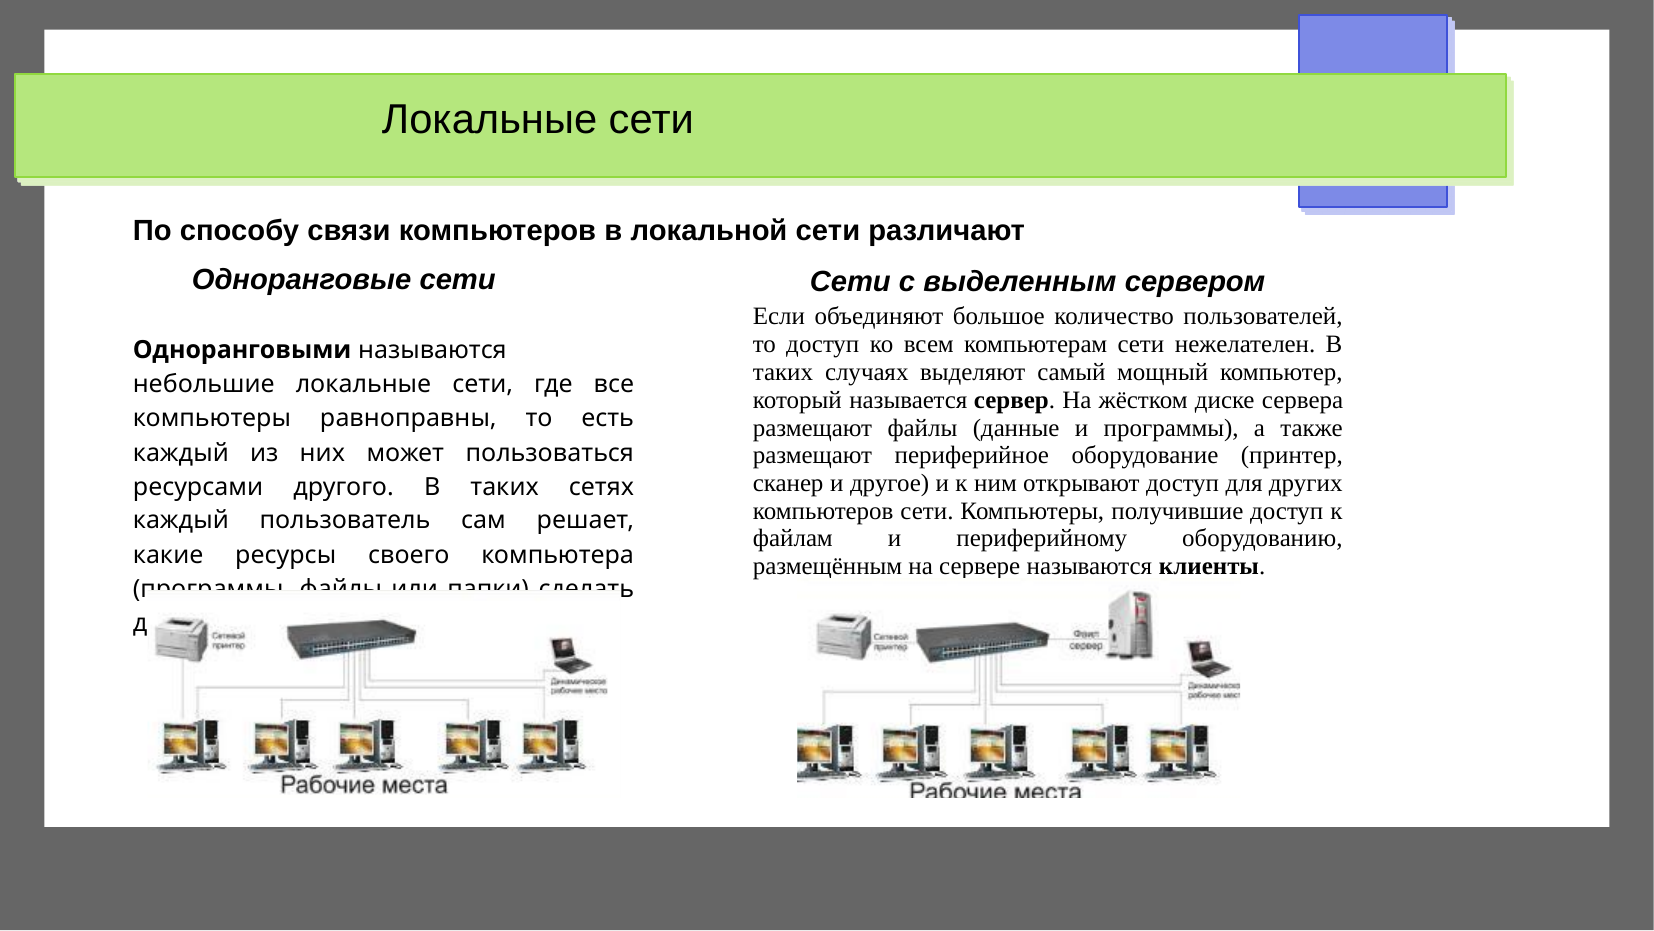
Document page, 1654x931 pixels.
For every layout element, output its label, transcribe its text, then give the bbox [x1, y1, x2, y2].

picture [147, 590, 621, 798]
text_box По способу связи компьютеров в локальной сети различают [118, 206, 1152, 288]
picture [797, 578, 1241, 798]
text_box Локальные сети [367, 88, 709, 150]
text_box Одноранговыми называются небольшие локальные сети, где все компьютеры равноправны, то есть каждый из них может пользоваться ресурсами другого. В таких сетях каждый пользователь сам решает, какие ресурсы своего компьютера (программы, файлы или папки) сделать доступными для всей сети. [118, 324, 650, 650]
text_box Сети с выделенным сервером [795, 257, 1416, 357]
text_box Если объединяют большое количество пользователей, то доступ ко всем компьютерам сети нежелателен. В таких случаях выделяют самый мощный компьютер, который называется сервер. На жёстком диске сервера размещают файлы (данные и программы), а также размещают периферийное оборудование (принтер, сканер и другое) и к ним открывают доступ для других компьютеров сети. Компьютеры, получившие доступ к файлам и периферийному оборудованию, размещённым на сервере называются клиенты. [738, 295, 1359, 591]
text_box Одноранговые сети [177, 255, 621, 304]
